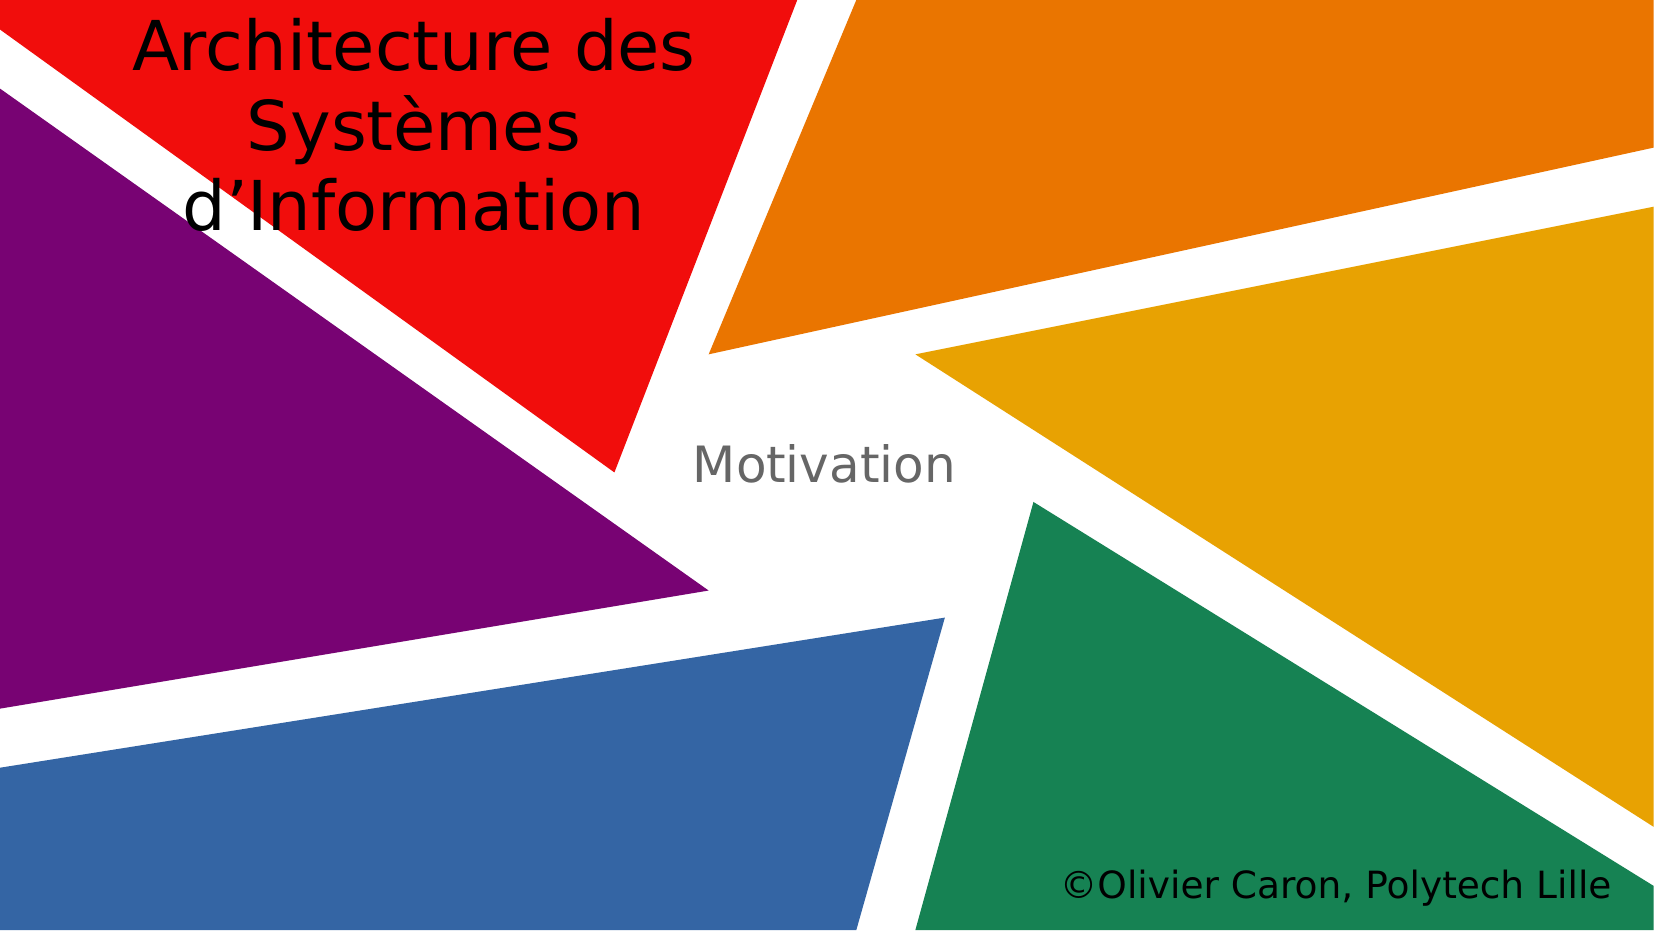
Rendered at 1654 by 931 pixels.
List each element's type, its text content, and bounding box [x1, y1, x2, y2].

subtitle Motivation [614, 313, 1035, 618]
title Architecture des Systèmes d’Information [82, 6, 746, 247]
text_box ©Olivier Caron, Polytech Lille [1045, 856, 1654, 931]
